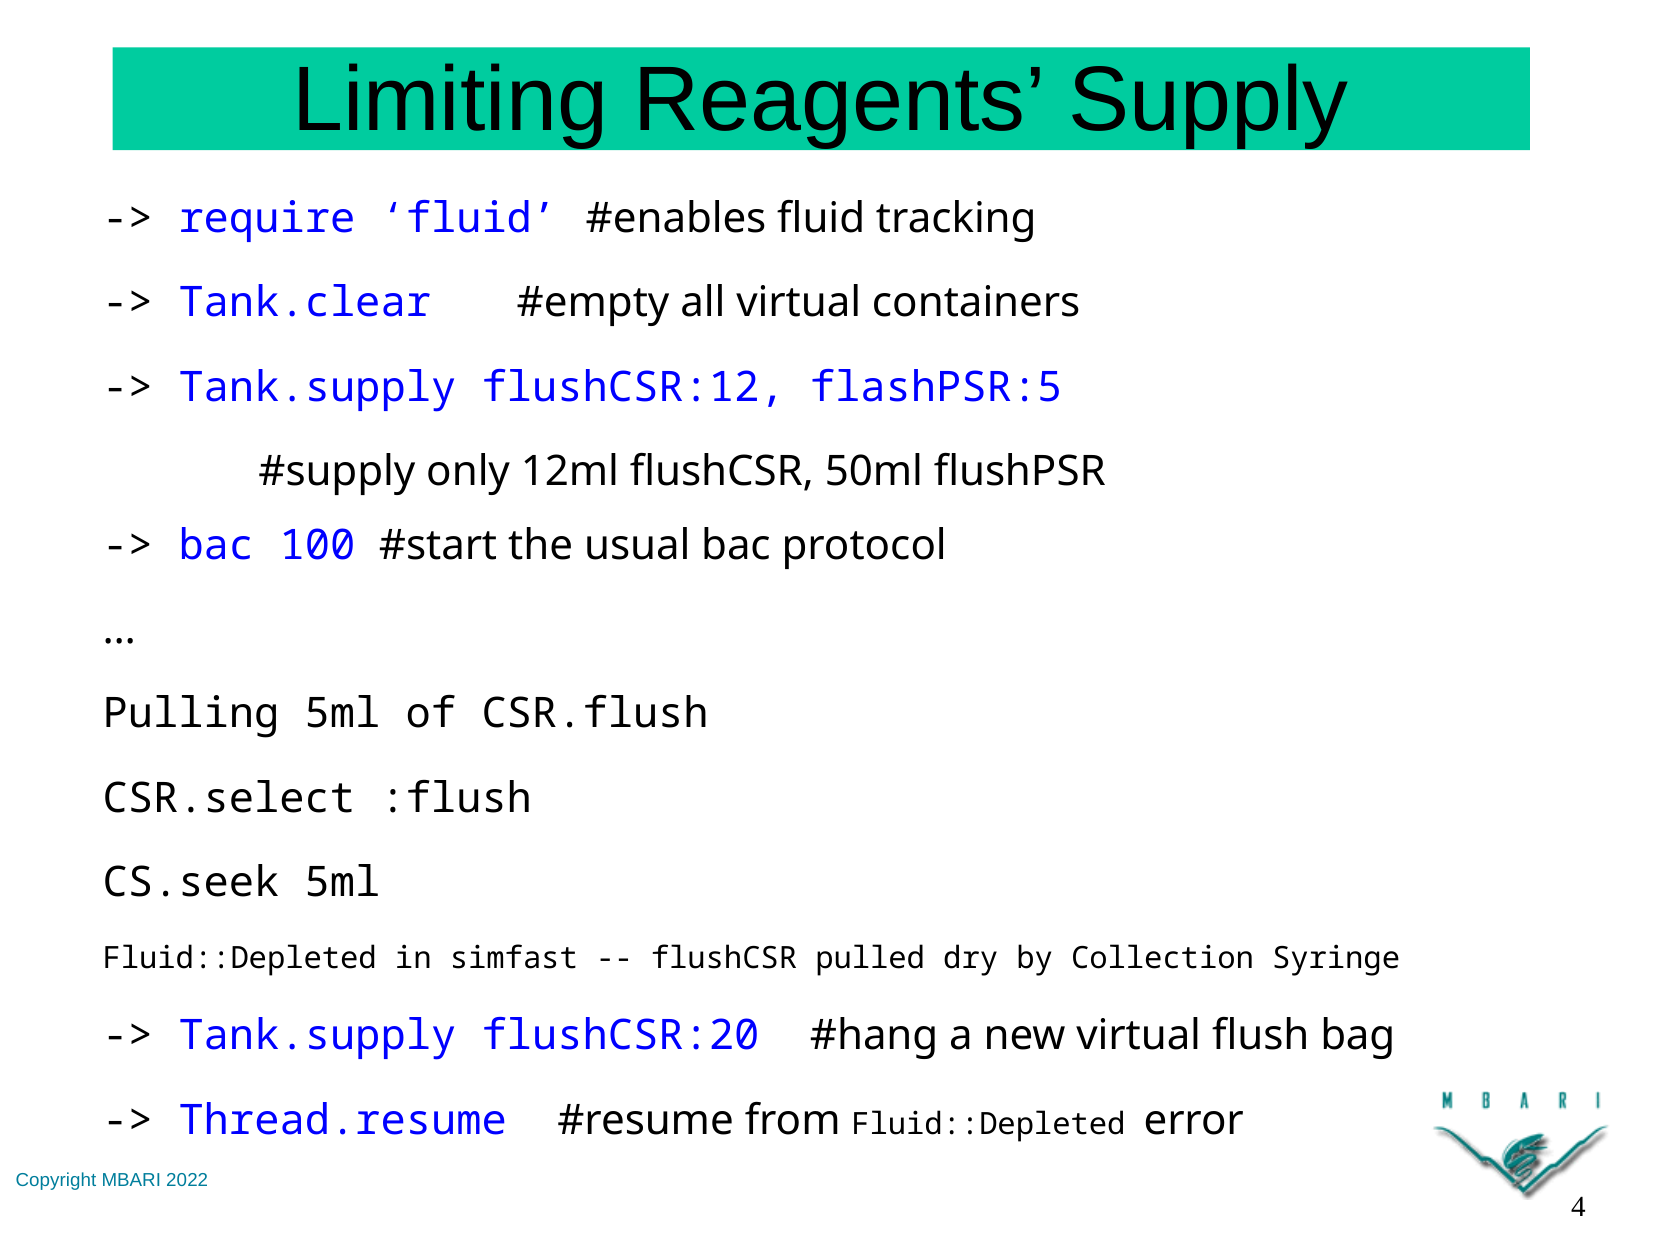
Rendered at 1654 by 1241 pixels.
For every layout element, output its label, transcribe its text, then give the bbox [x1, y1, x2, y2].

title Limiting Reagents’ Supply [112, 47, 1530, 151]
picture [1426, 1156, 1613, 1200]
list -> require ‘fluid’ #enables fluid tracking -> Tank.clear #empty all virtual containers -> Tank.supply flushCSR:12, flashPSR:5 #supply only 12ml flushCSR, 50ml flushPSR -> bac 100 #start the usual bac protocol … Pulling 5ml of CSR.flush CSR.select :flush CS.seek 5ml Fluid::Depleted in simfast -- flushCSR pulled dry by Collection Syringe -> Tank.supply flushCSR:20 #hang a new virtual flush bag -> Thread.resume #resume from Fluid::Depleted error [37, 187, 1613, 1156]
